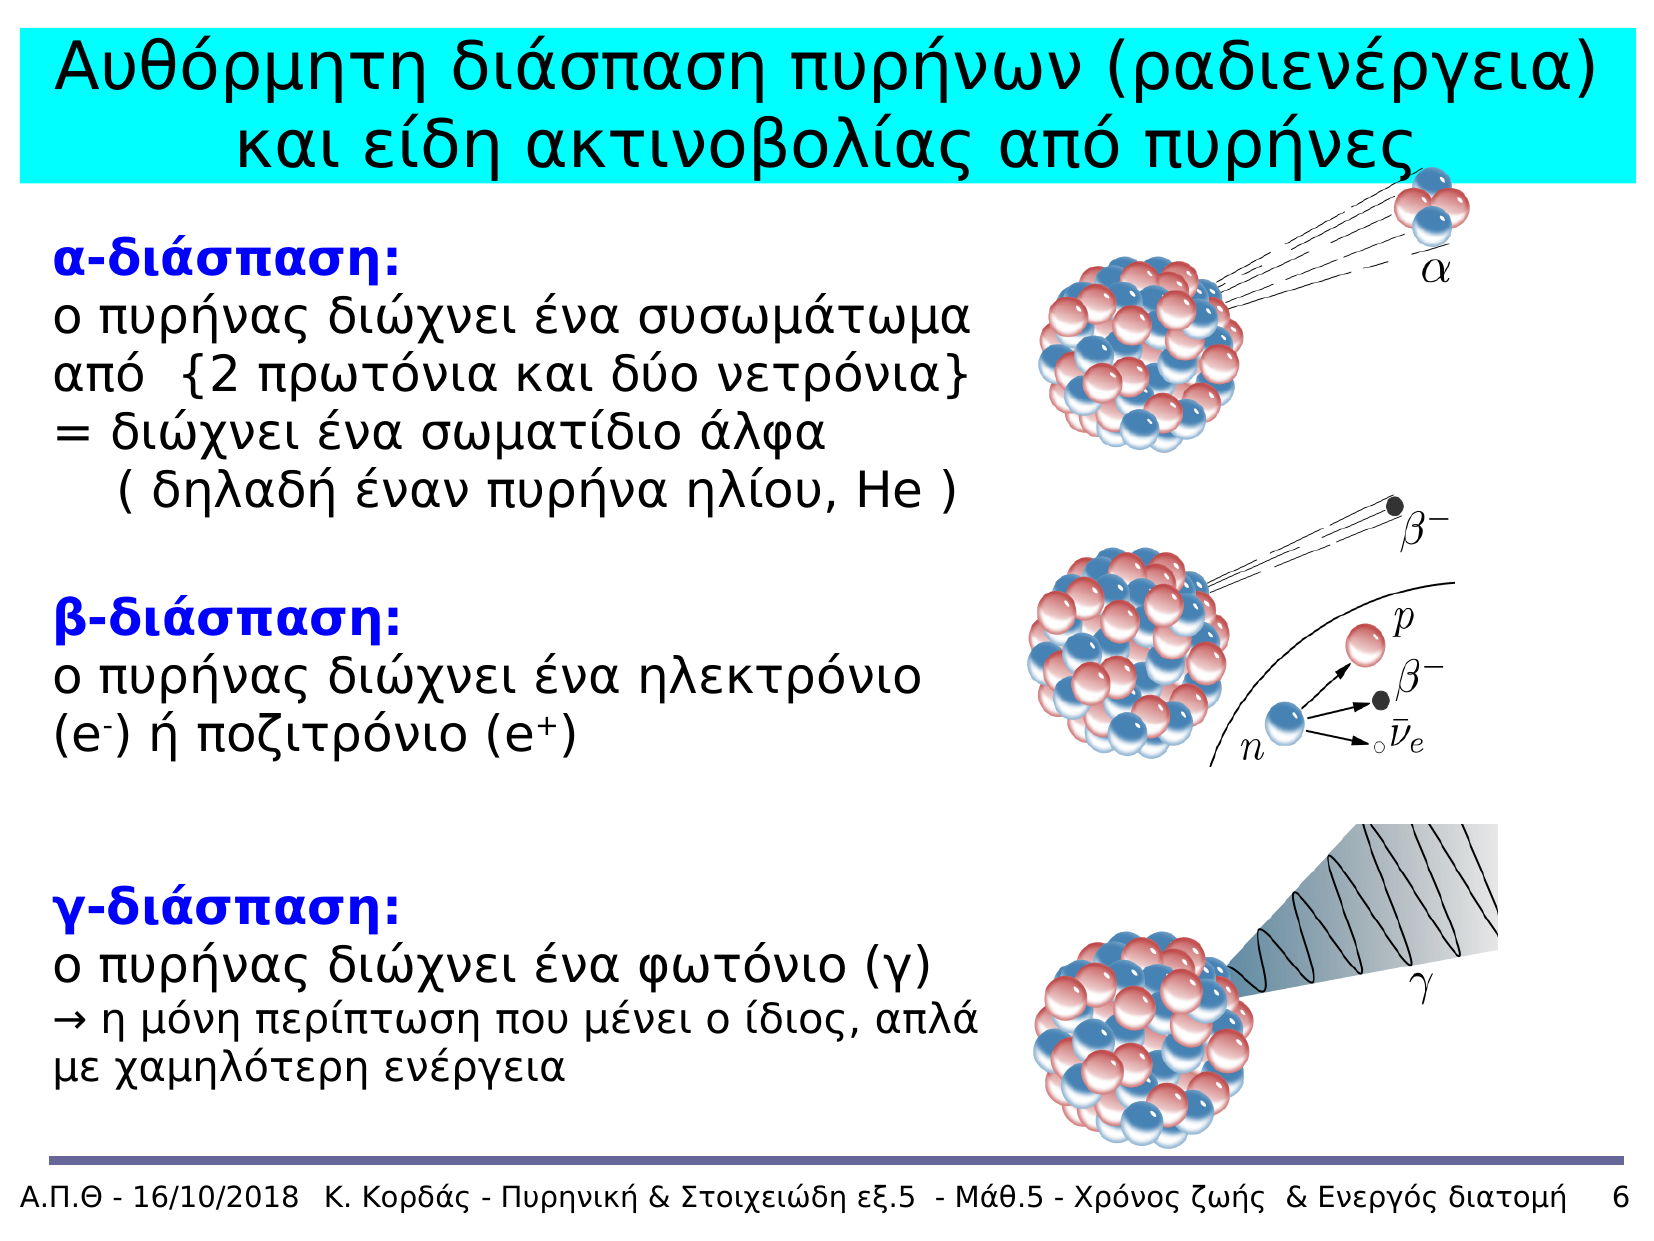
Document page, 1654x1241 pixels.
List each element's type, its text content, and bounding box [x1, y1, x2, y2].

picture [1031, 824, 1498, 1157]
picture [1025, 159, 1471, 767]
text_box β-διάσπαση: ο πυρήνας διώχνει ένα ηλεκτρόνιο (e-) ή ποζιτρόνιο (e+) [37, 581, 1013, 774]
text_box α-διάσπαση: ο πυρήνας διώχνει ένα συσωμάτωμα από {2 πρωτόνια και δύο νετρόνια} = διώχνει ένα σωματίδιο άλφα ( δηλαδή έναν πυρήνα ηλίου, He ) [37, 221, 1013, 529]
title Αυθόρμητη διάσπαση πυρήνων (ραδιενέργεια) και είδη ακτινοβολίας από πυρήνες [19, 27, 1636, 184]
text_box γ-διάσπαση: ο πυρήνας διώχνει ένα φωτόνιο (γ) → η μόνη περίπτωση που μένει ο ίδιος, απλά με χαμηλότερη ενέργεια [37, 870, 1013, 1101]
